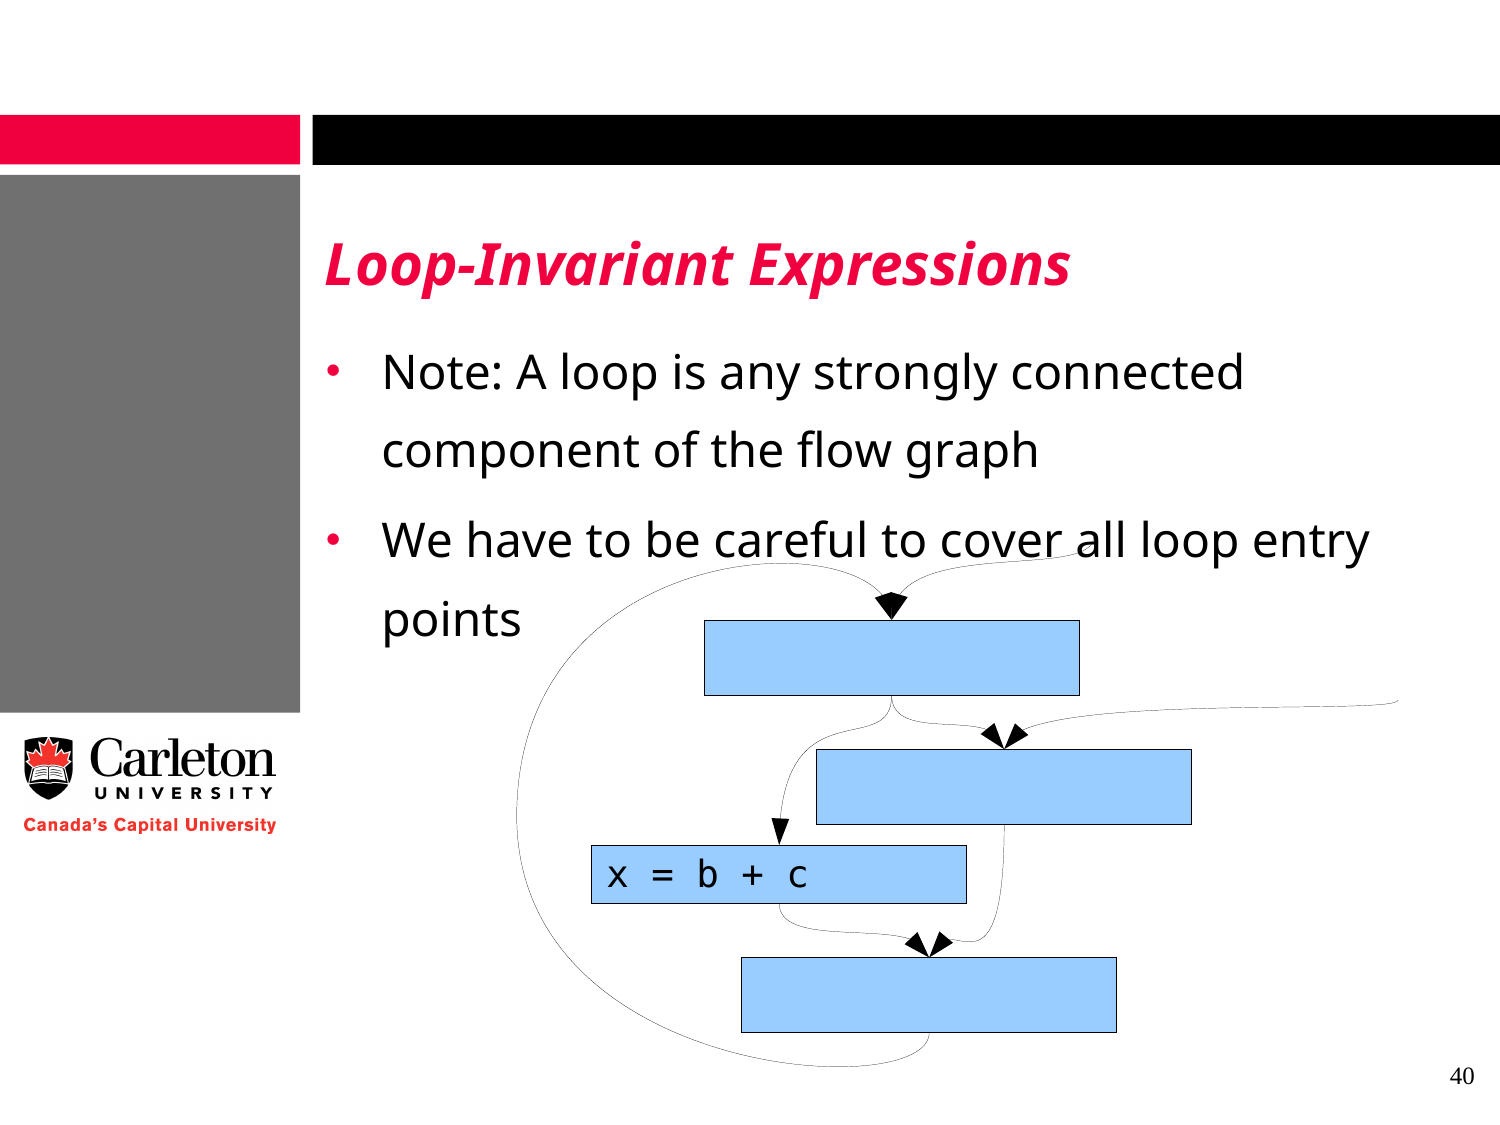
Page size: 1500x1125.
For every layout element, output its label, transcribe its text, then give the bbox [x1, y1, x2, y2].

list Note: A loop is any strongly connected component of the flow graph We have to be careful to cover all loop entry points [324, 324, 1450, 1068]
title Loop-Invariant Expressions [324, 187, 1450, 324]
text_box [704, 620, 1080, 696]
text_box x = b + c [591, 845, 967, 904]
text_box [741, 957, 1117, 1033]
picture [24, 737, 276, 834]
text_box [816, 749, 1192, 825]
